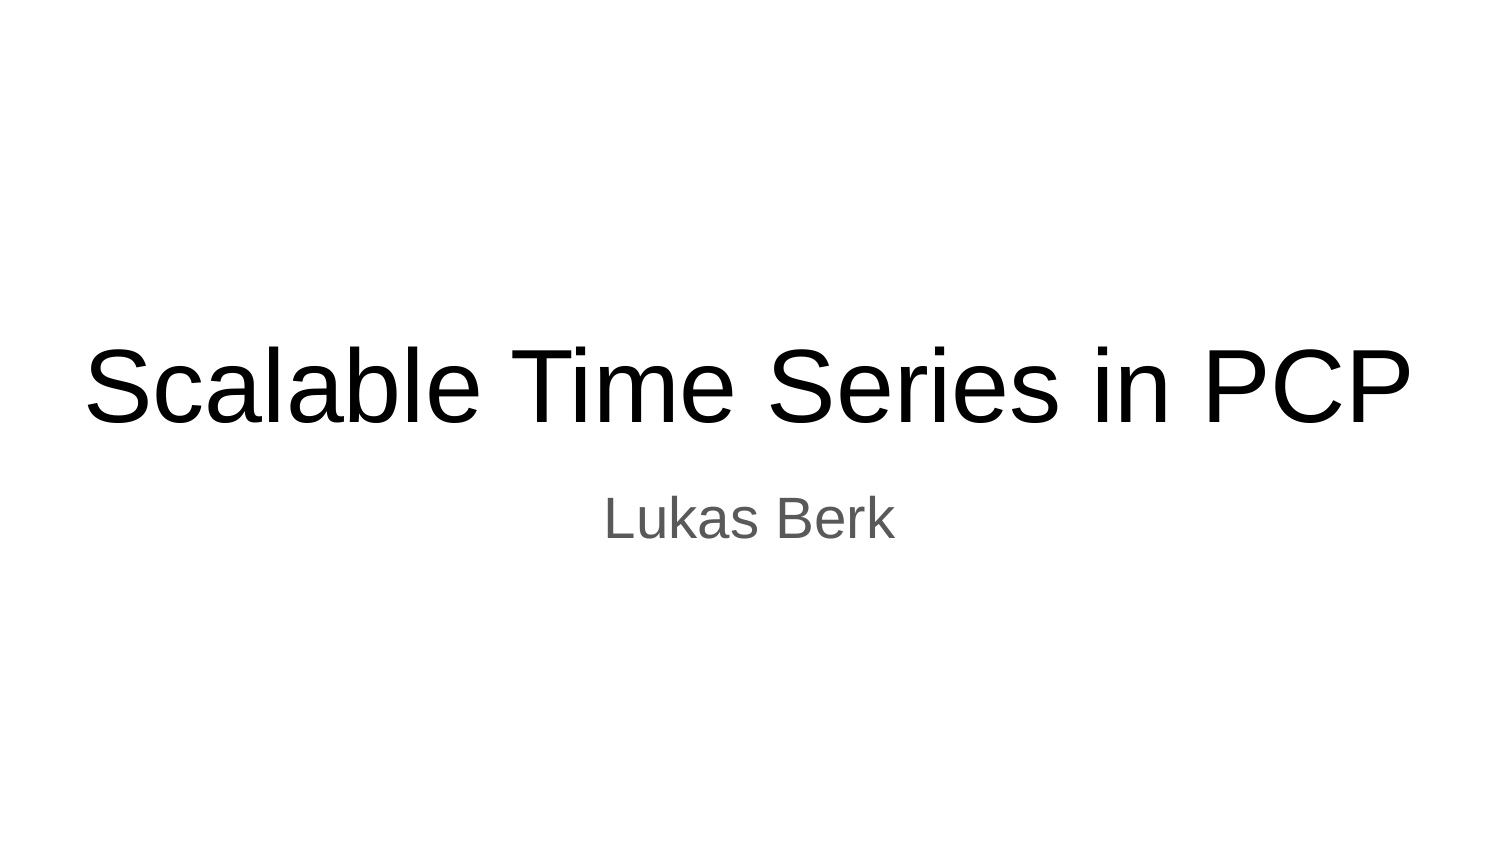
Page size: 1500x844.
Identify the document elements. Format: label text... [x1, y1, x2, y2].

title Scalable Time Series in PCP [51, 122, 1449, 459]
subtitle Lukas Berk [51, 464, 1449, 595]
